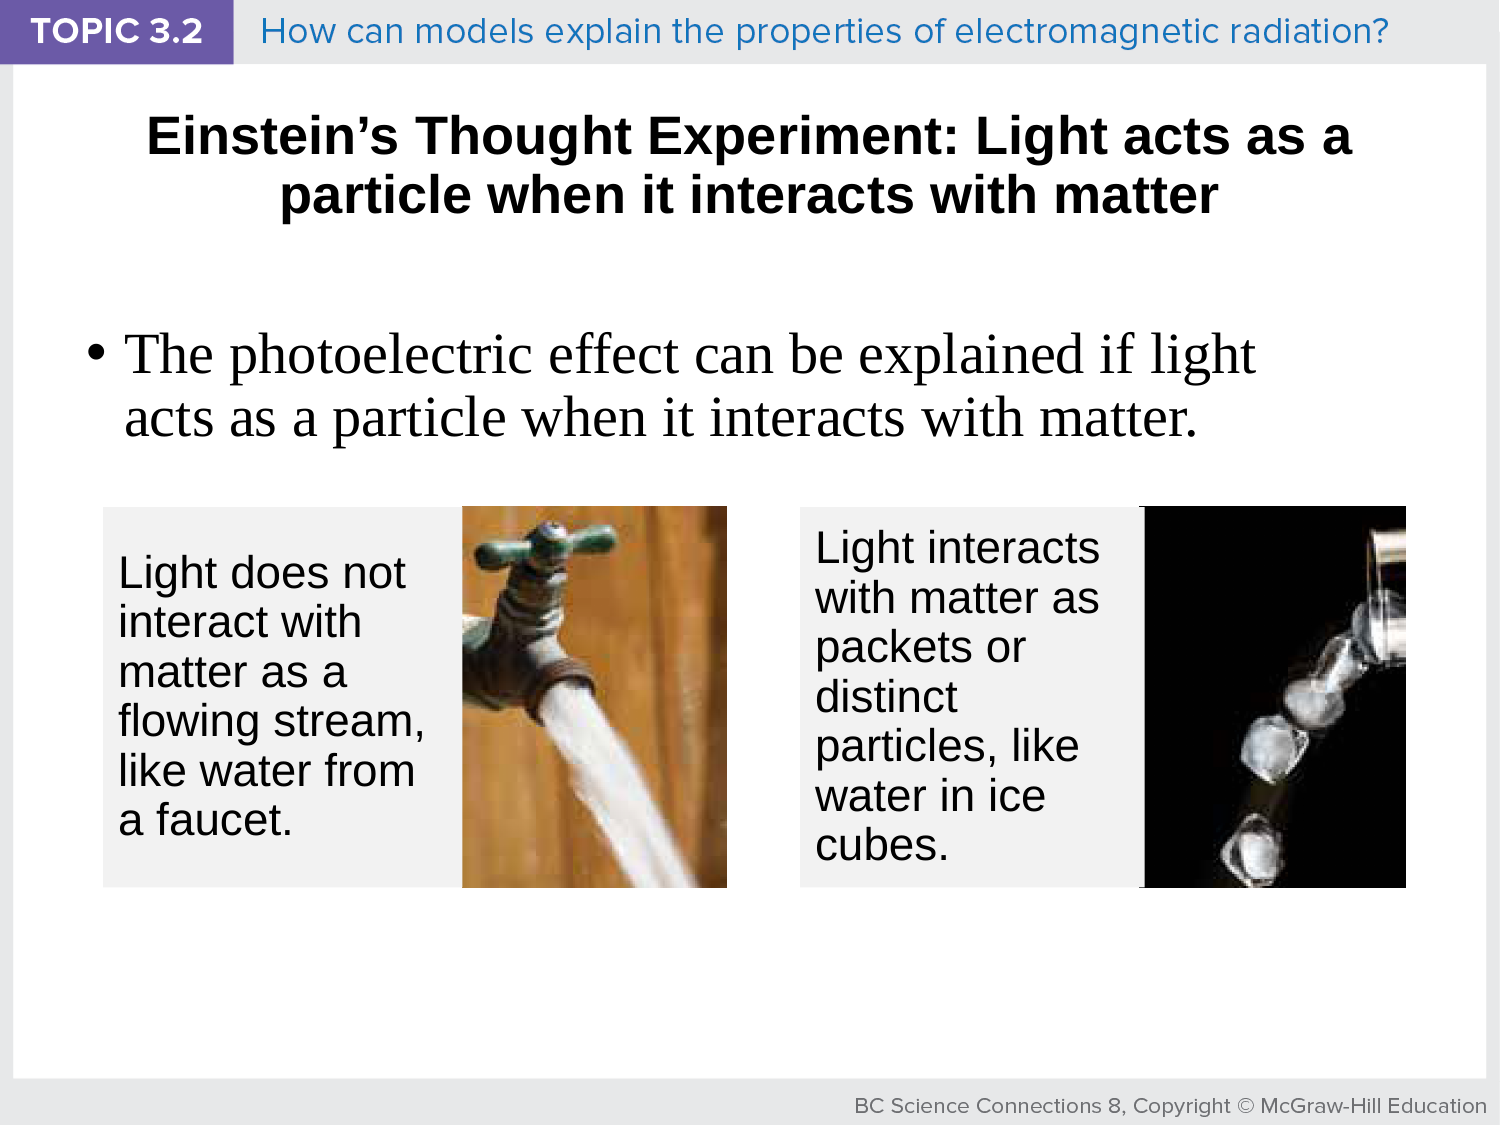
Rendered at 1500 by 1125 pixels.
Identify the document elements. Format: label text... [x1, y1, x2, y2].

list Light does not interact with matter as a flowing stream, like water from a faucet. [103, 507, 463, 888]
picture [0, 0, 1500, 1082]
title Einstein’s Thought Experiment: Light acts as a particle when it interacts with matter [103, 76, 1397, 257]
list Light interacts with matter as packets or distinct particles, like water in ice cubes. [800, 507, 1145, 888]
list The photoelectric effect can be explained if light acts as a particle when it interacts with matter. [71, 315, 1375, 1014]
